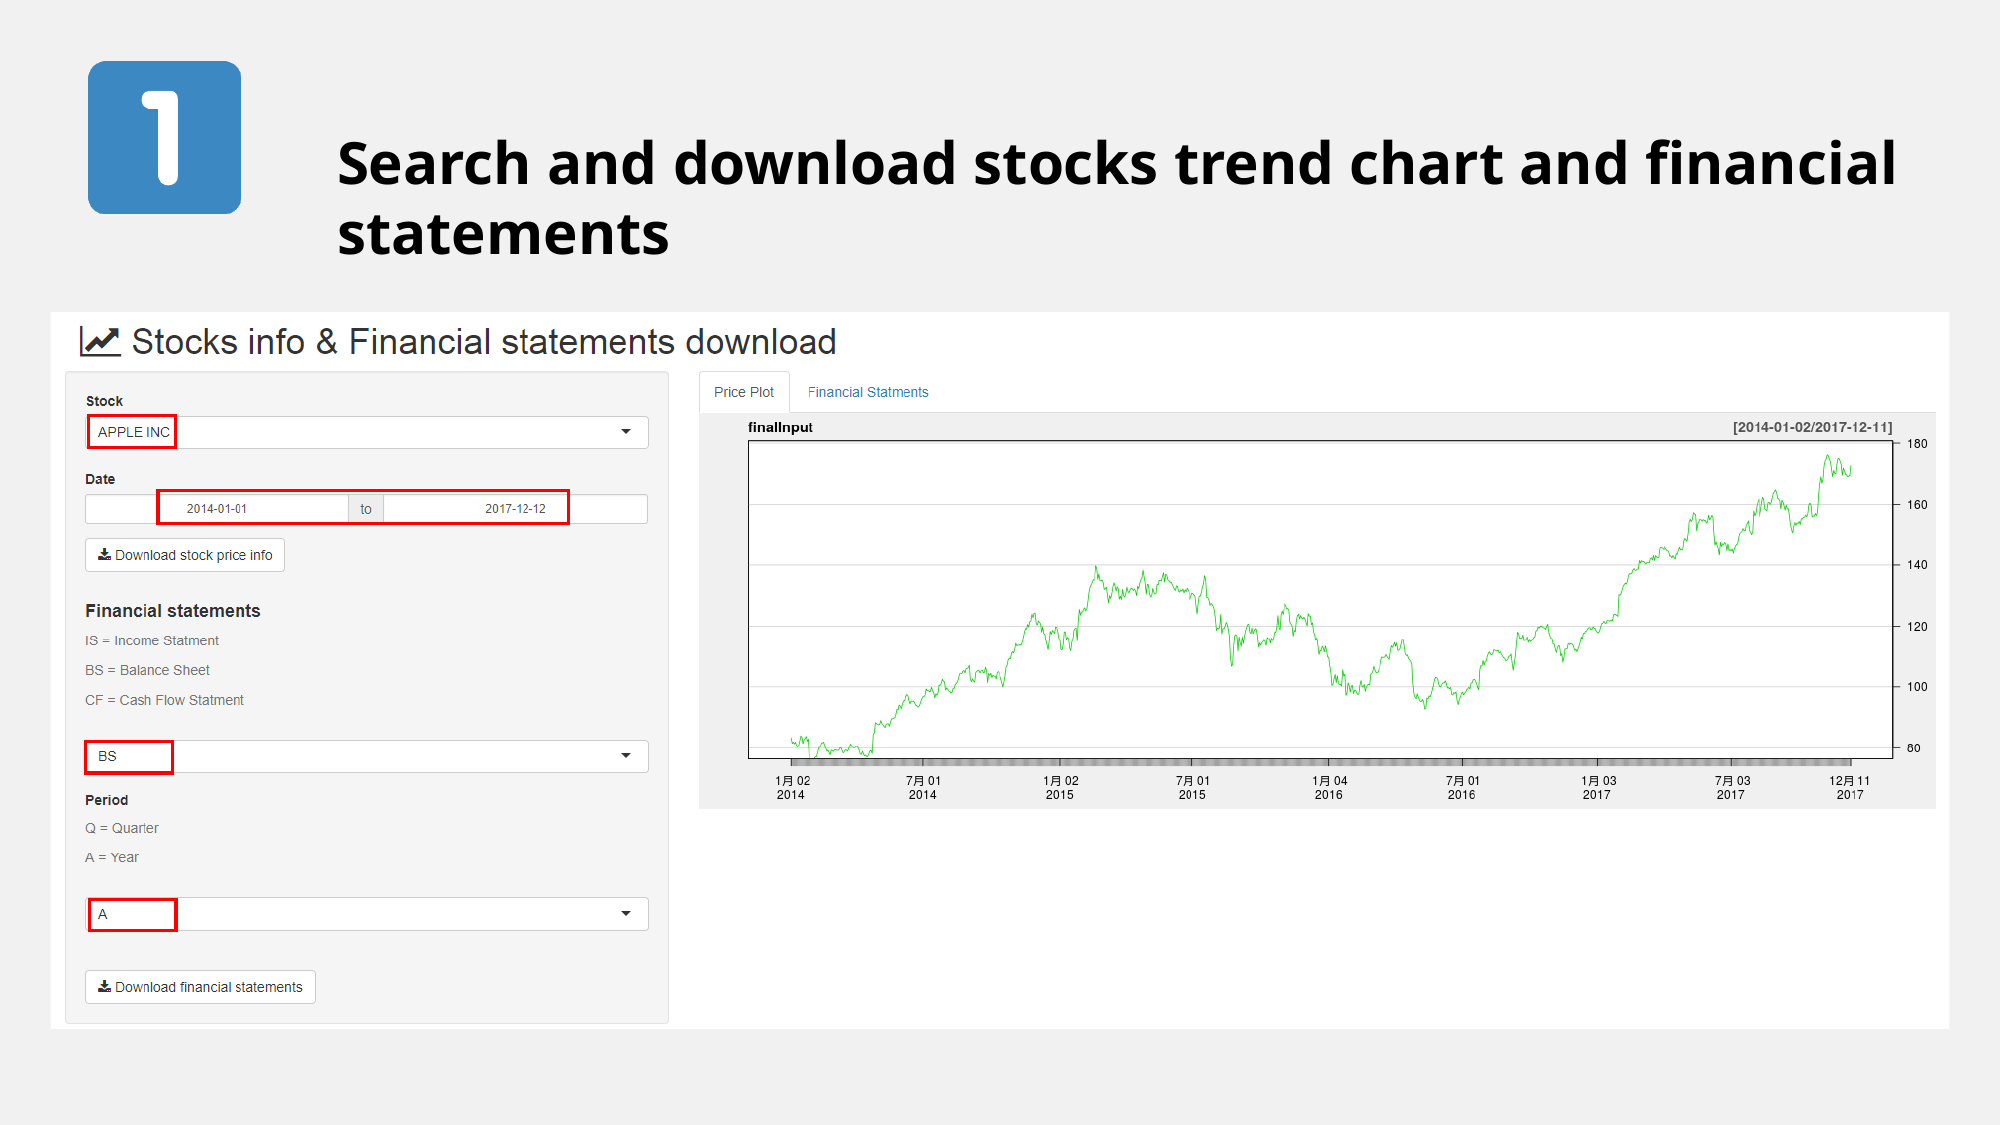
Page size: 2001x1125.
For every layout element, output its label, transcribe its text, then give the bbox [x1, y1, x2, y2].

picture [50, 312, 1950, 1029]
picture [88, 61, 241, 214]
text_box Search and download stocks trend chart and financial statements [322, 118, 2000, 205]
